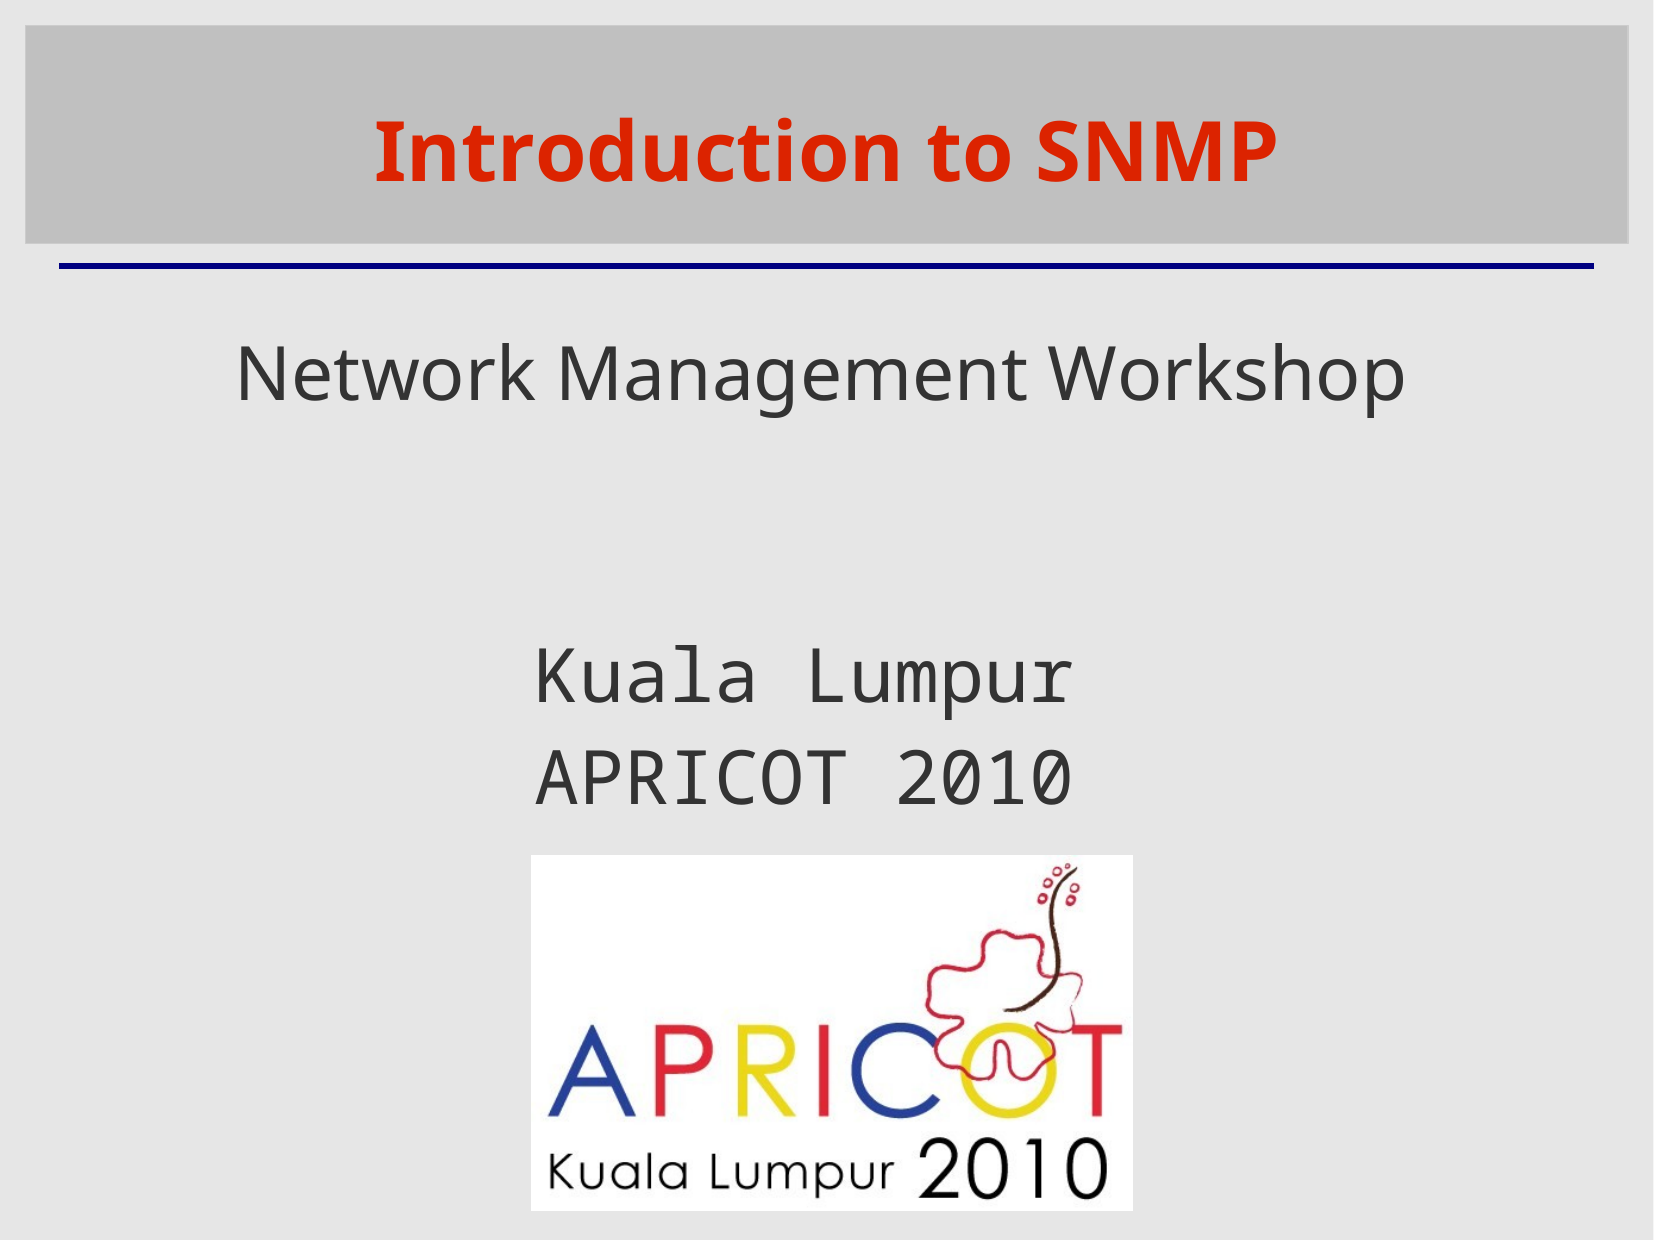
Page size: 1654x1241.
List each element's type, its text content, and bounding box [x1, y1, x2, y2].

picture [531, 855, 1133, 1211]
title Introduction to SNMP [121, 46, 1534, 254]
subtitle Network Management Workshop Kuala Lumpur APRICOT 2010 [84, 259, 1524, 1153]
